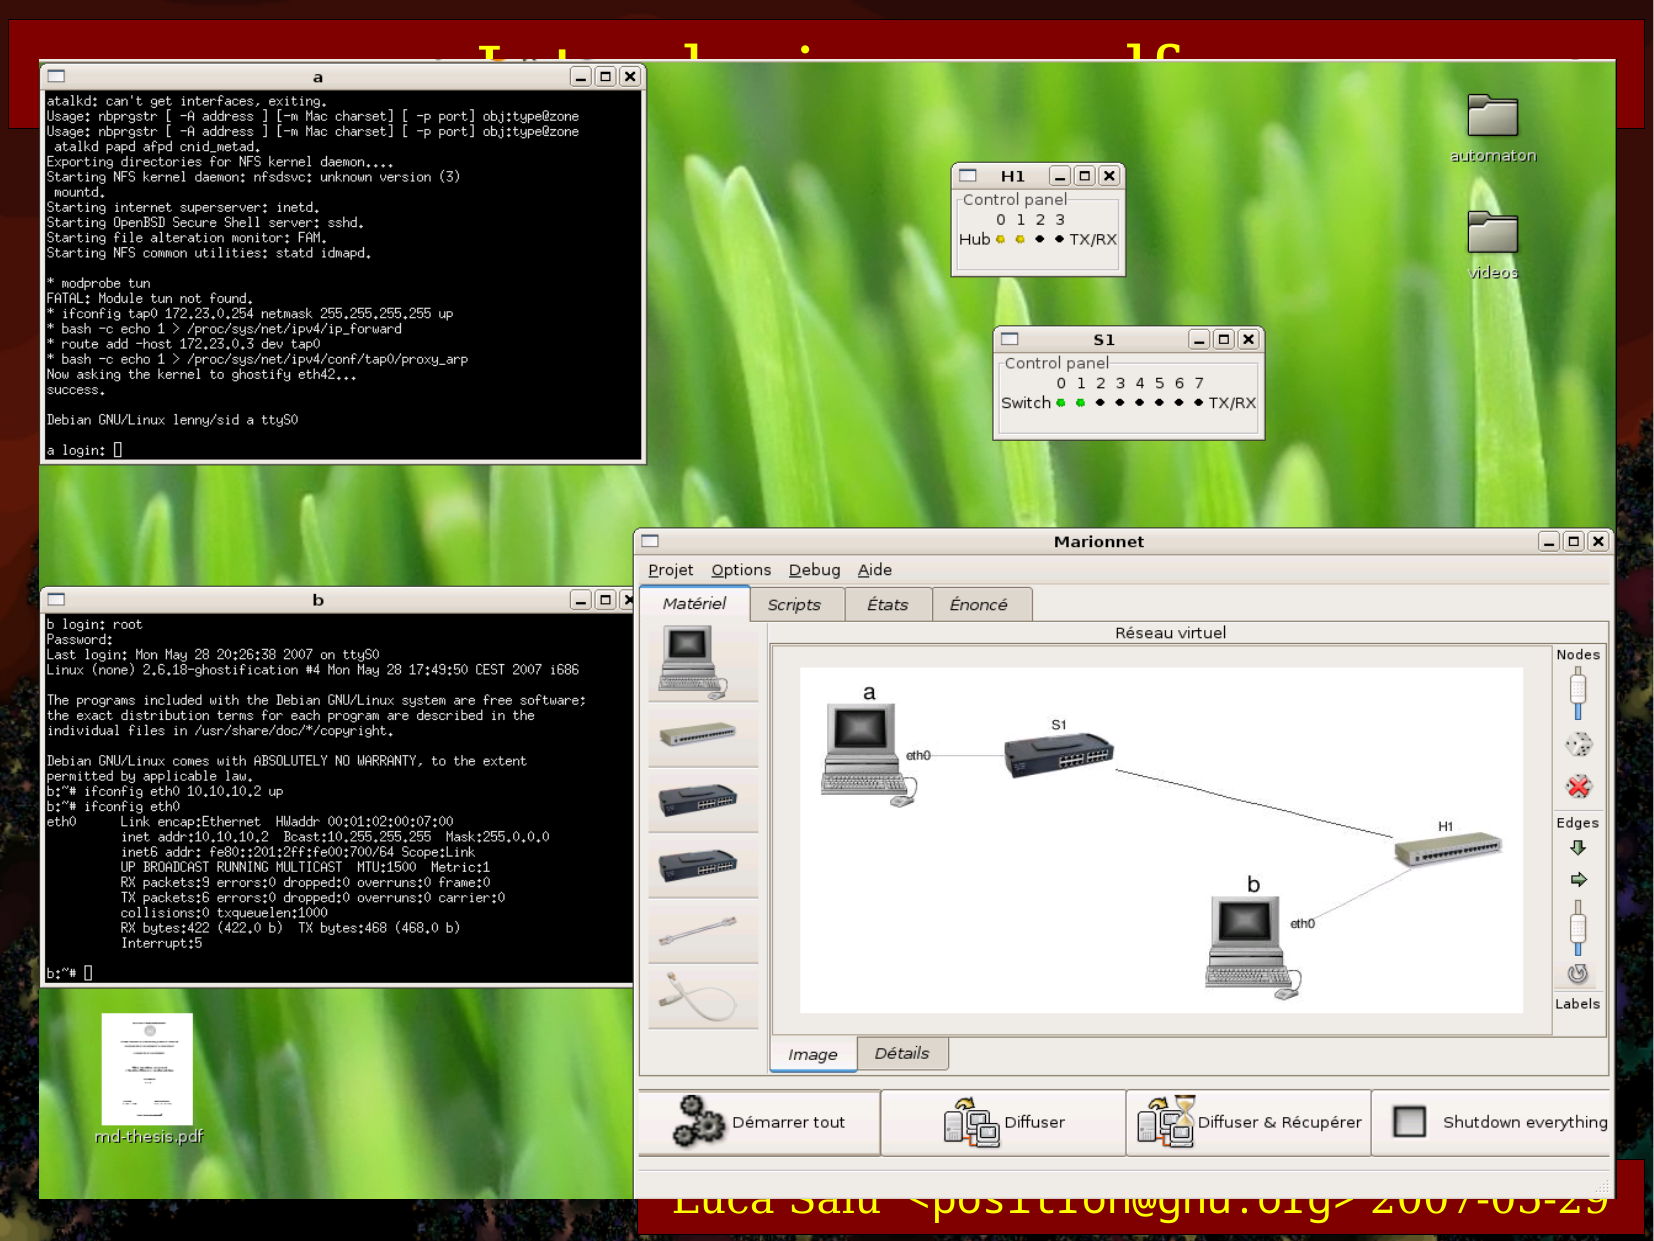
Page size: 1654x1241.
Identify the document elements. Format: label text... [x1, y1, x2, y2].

text_box Luca Saiu <positron@gnu.org> 2007-05-29 [637, 1159, 1645, 1235]
picture [0, 0, 1654, 1241]
text_box Introducing myself [8, 19, 1645, 129]
